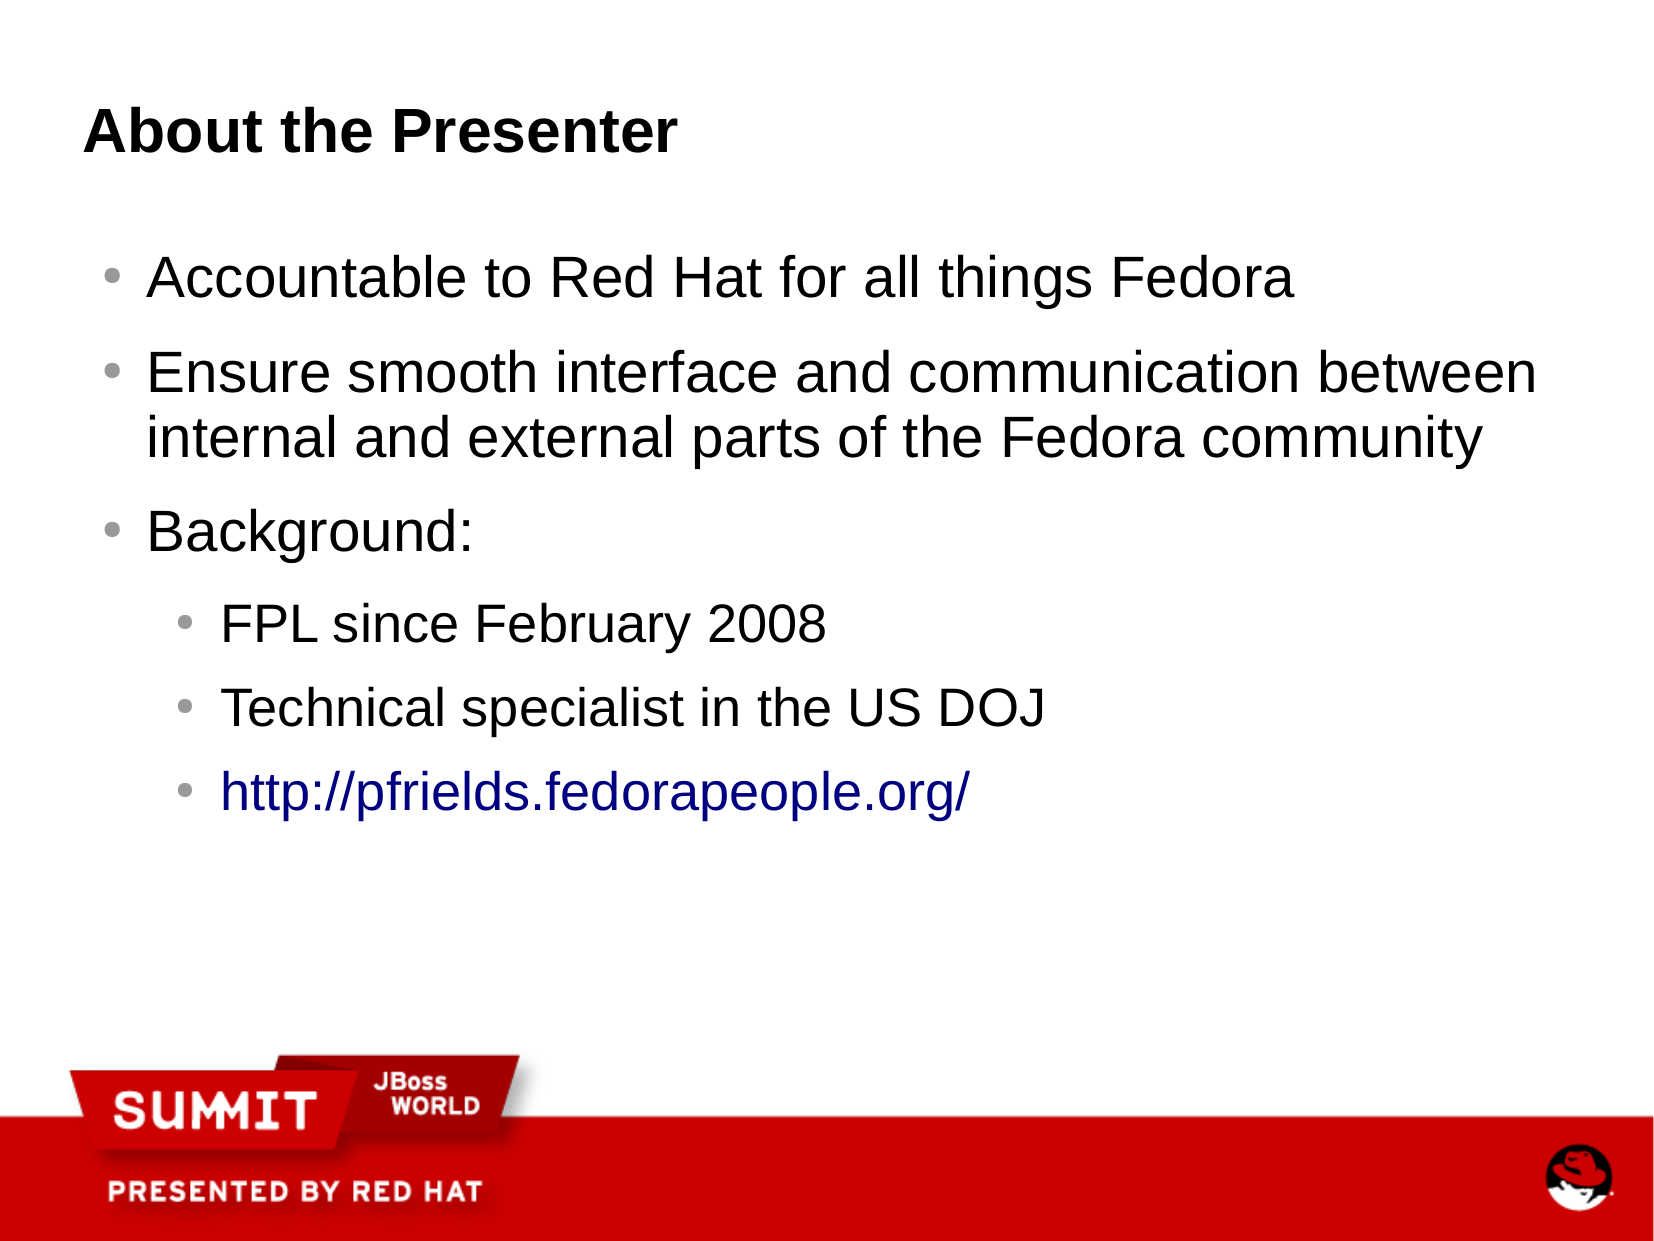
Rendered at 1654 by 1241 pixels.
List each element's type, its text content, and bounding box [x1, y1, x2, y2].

picture [0, 1043, 1654, 1241]
title About the Presenter [82, 37, 1571, 226]
list Accountable to Red Hat for all things Fedora Ensure smooth interface and communication between internal and external parts of the Fedora community Background: FPL since February 2008 Technical specialist in the US DOJ http://pfrields.fedorapeople.org/ [86, 244, 1576, 1039]
